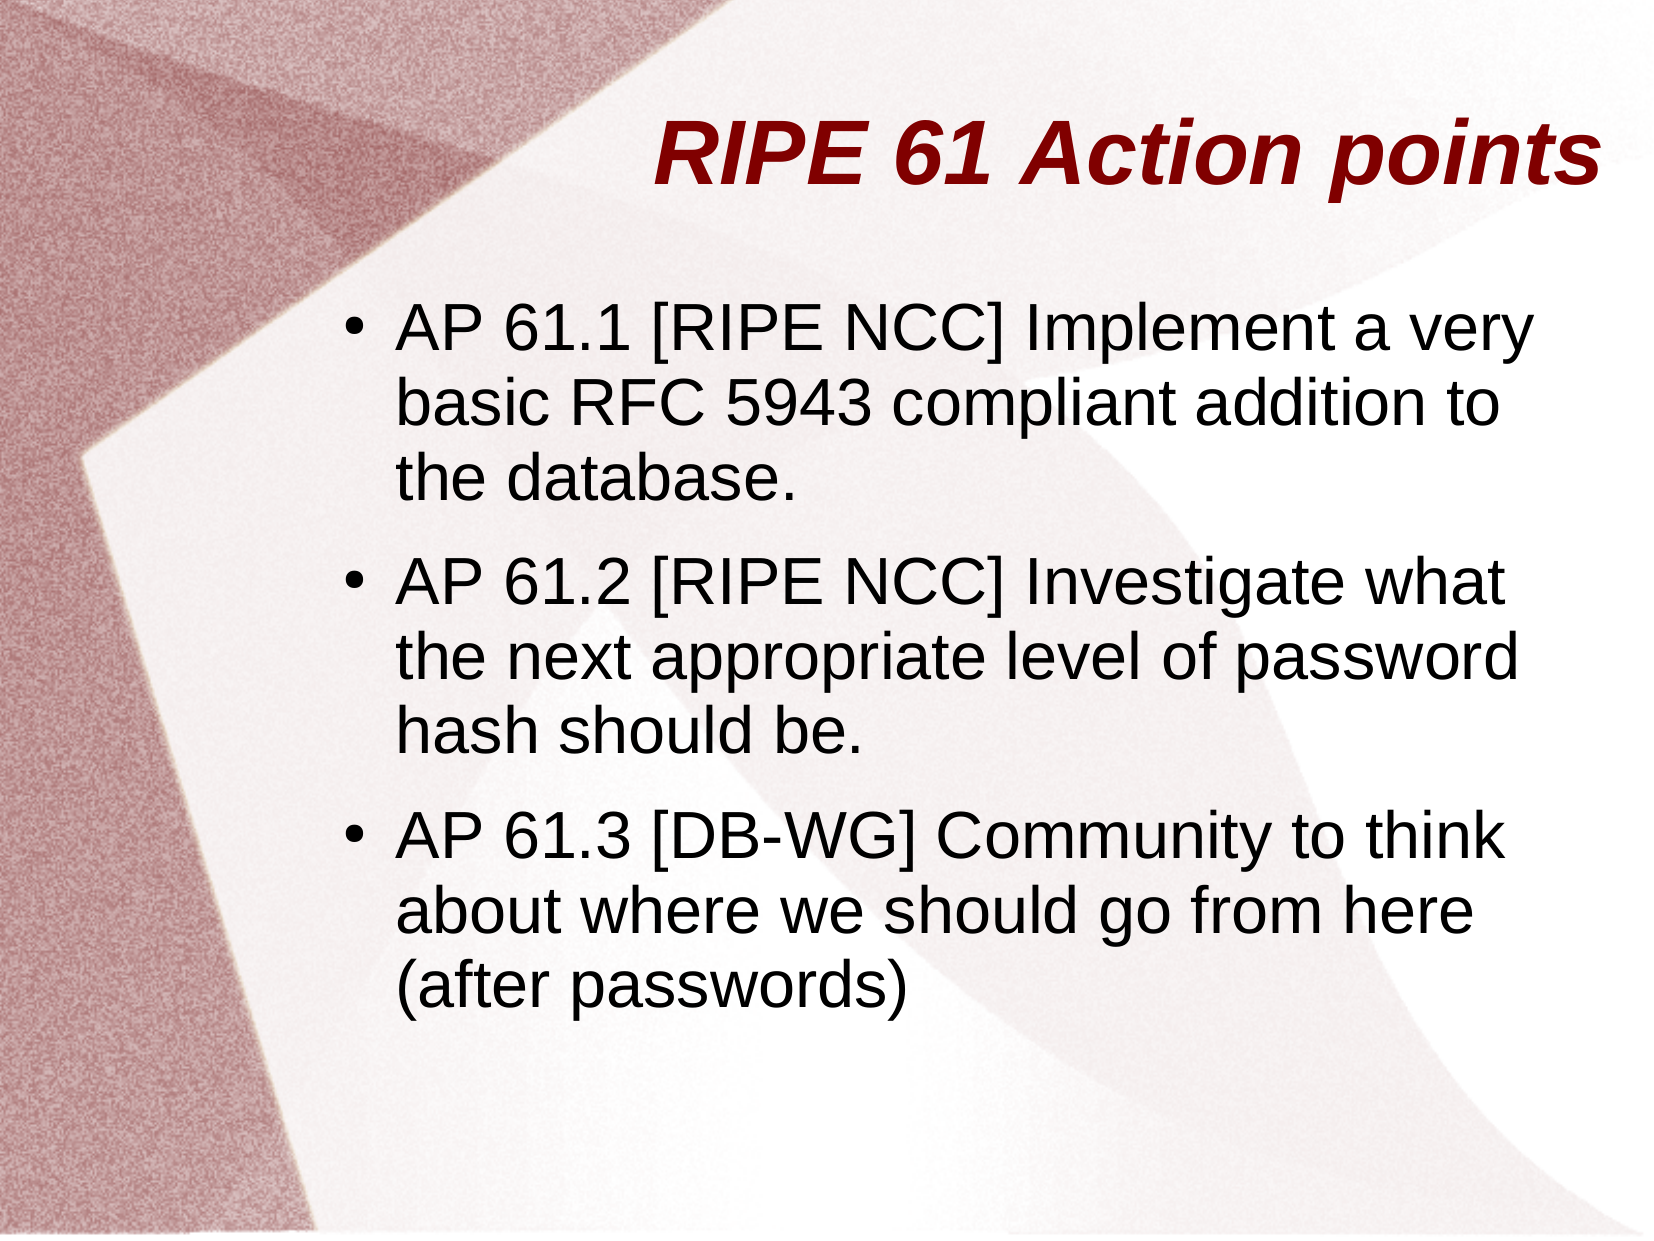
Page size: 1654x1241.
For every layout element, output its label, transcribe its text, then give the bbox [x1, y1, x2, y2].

title RIPE 61 Action points [596, 56, 1607, 250]
list AP 61.1 [RIPE NCC] Implement a very basic RFC 5943 compliant addition to the database. AP 61.2 [RIPE NCC] Investigate what the next appropriate level of password hash should be. AP 61.3 [DB-WG] Community to think about where we should go from here (after passwords) [324, 290, 1601, 1023]
picture [0, 0, 1654, 1241]
